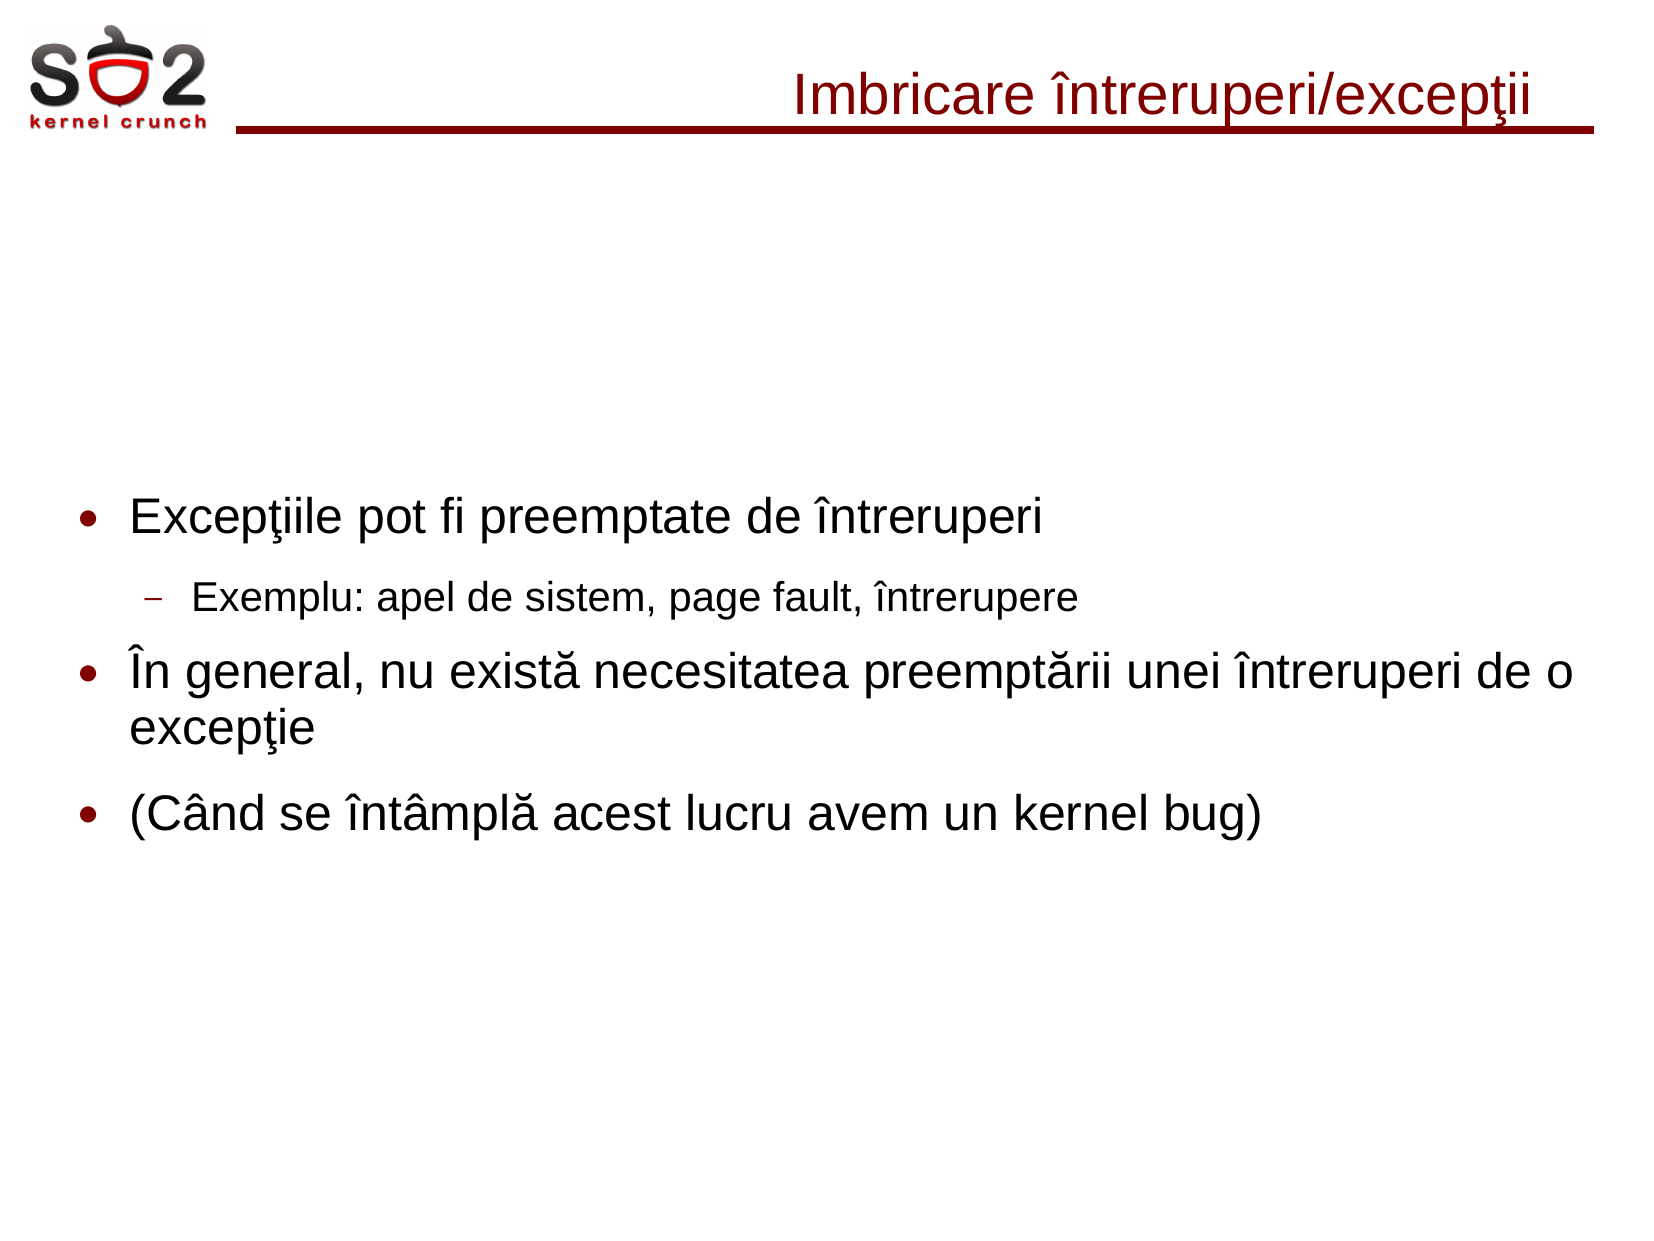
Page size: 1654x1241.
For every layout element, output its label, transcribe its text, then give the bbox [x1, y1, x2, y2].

picture [29, 23, 121, 130]
list Excepţiile pot fi preemptate de întreruperi Exemplu: apel de sistem, page fault, întrerupere În general, nu există necesitatea preemptării unei întreruperi de o excepţie (Când se întâmplă acest lucru avem un kernel bug) [59, 177, 1595, 1152]
title Imbricare întreruperi/excepţii [121, 11, 1534, 177]
